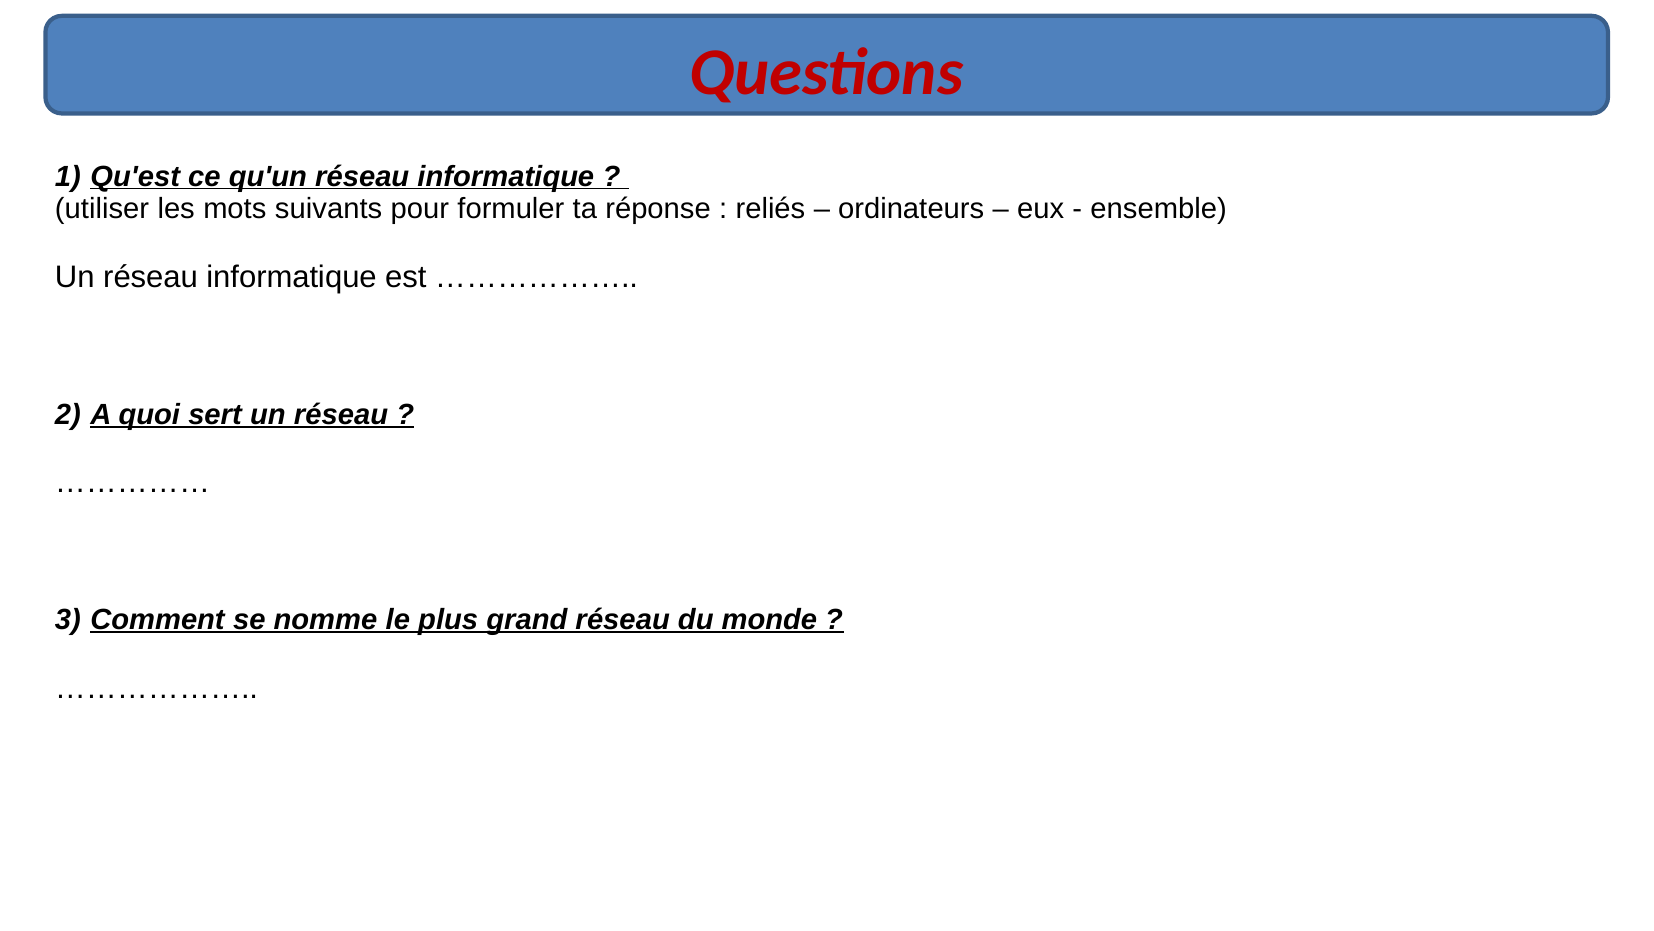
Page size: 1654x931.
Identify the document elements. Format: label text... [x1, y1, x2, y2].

text_box Questions [45, 15, 1609, 114]
text_box Qu'est ce qu'un réseau informatique ? (utiliser les mots suivants pour formuler ta réponse : reliés – ordinateurs – eux - ensemble) Un réseau informatique est ……………….. A quoi sert un réseau ? …………… Comment se nomme le plus grand réseau du monde ? ……………….. [52, 156, 1602, 889]
